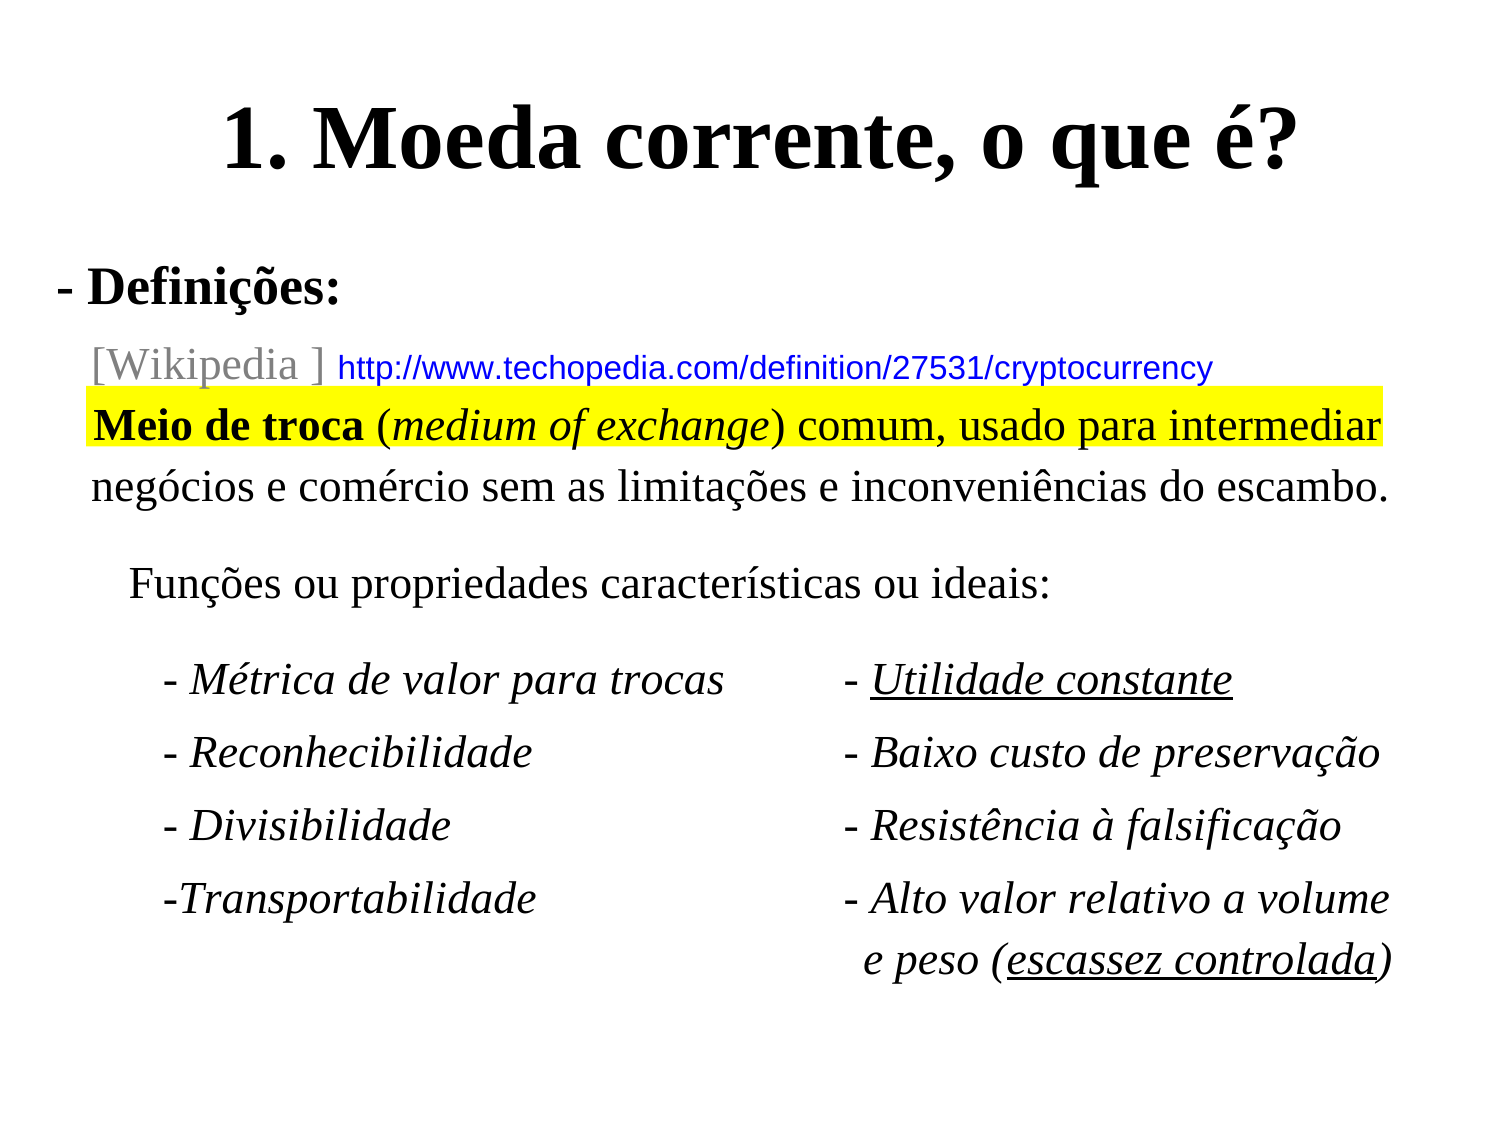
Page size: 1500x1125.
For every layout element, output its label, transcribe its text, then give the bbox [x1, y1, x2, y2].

title 1. Moeda corrente, o que é? [97, 63, 1426, 214]
text_box - Definições: [Wikipedia ] http://www.techopedia.com/definition/27531/cryptocurrency Meio de troca (medium of exchange) comum, usado para intermediar negócios e comércio sem as limitações e inconveniências do escambo. Funções ou propriedades características ou ideais: - Métrica de valor para trocas - Utilidade constante - Reconhecibilidade - Baixo custo de preservação - Divisibilidade - Resistência à falsificação -Transportabilidade - Alto valor relativo a volume e peso (escassez controlada) [56, 244, 1442, 1058]
